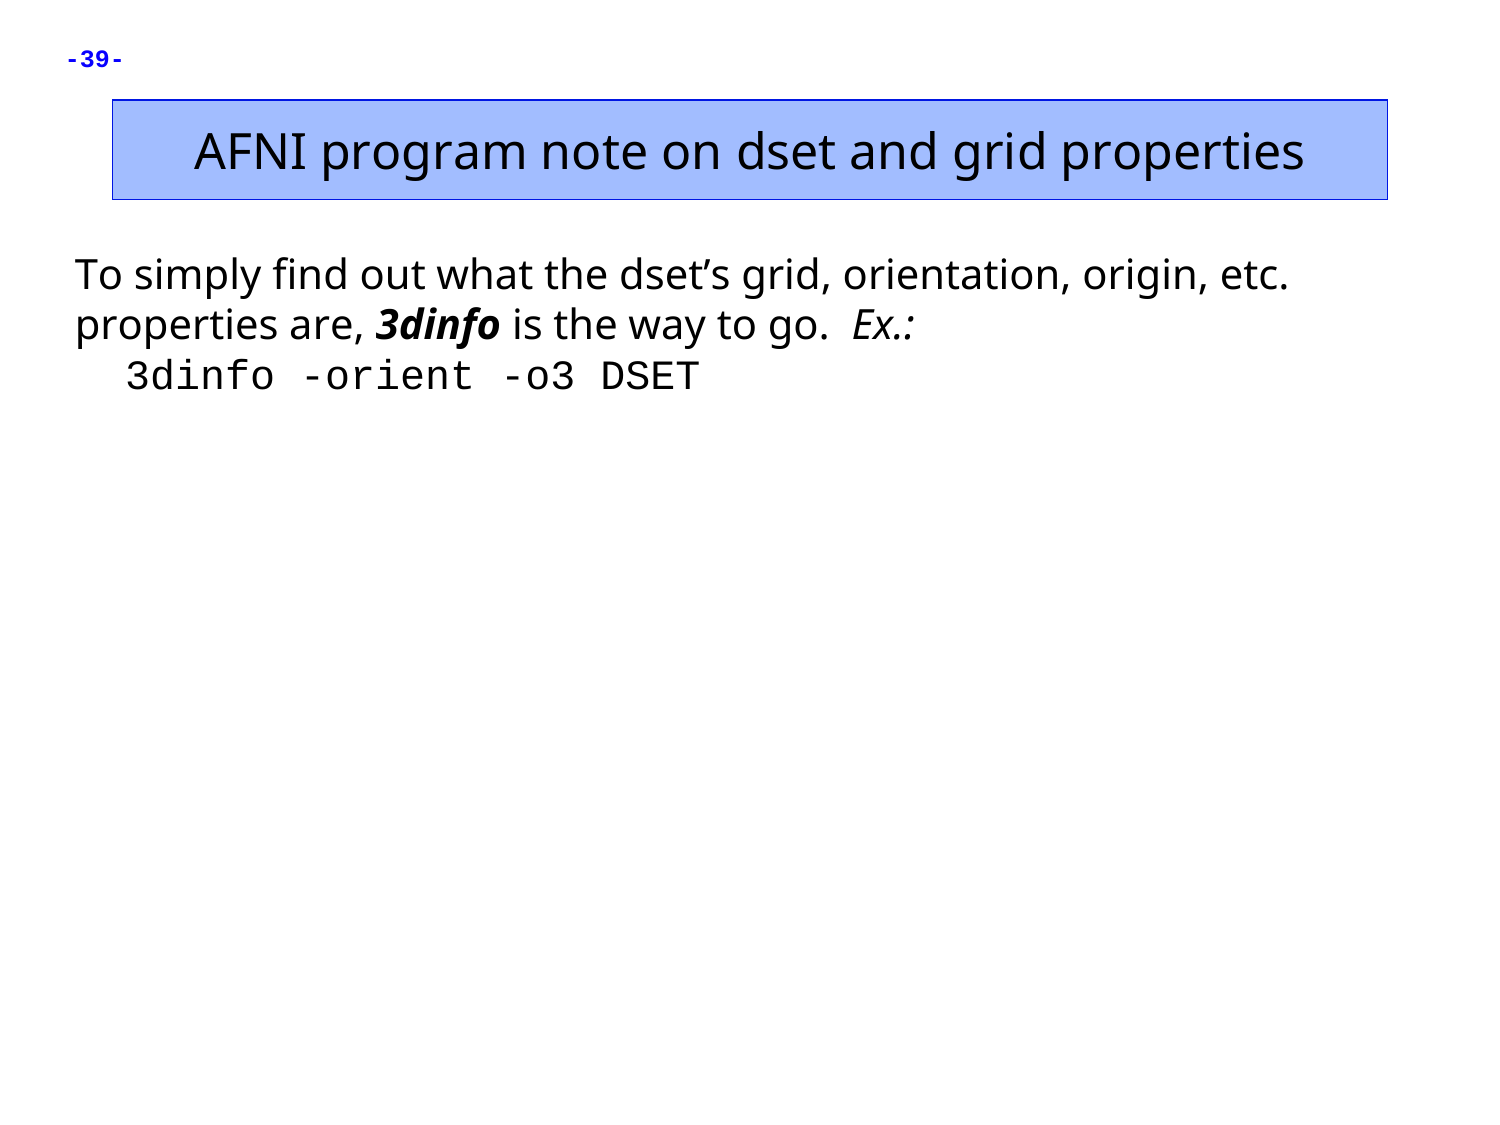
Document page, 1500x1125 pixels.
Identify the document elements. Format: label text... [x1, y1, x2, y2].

text_box AFNI program note on dset and grid properties [112, 99, 1388, 200]
text_box To simply find out what the dset’s grid, orientation, origin, etc. properties are, 3dinfo is the way to go. Ex.: 3dinfo -orient -o3 DSET [60, 240, 1453, 1022]
